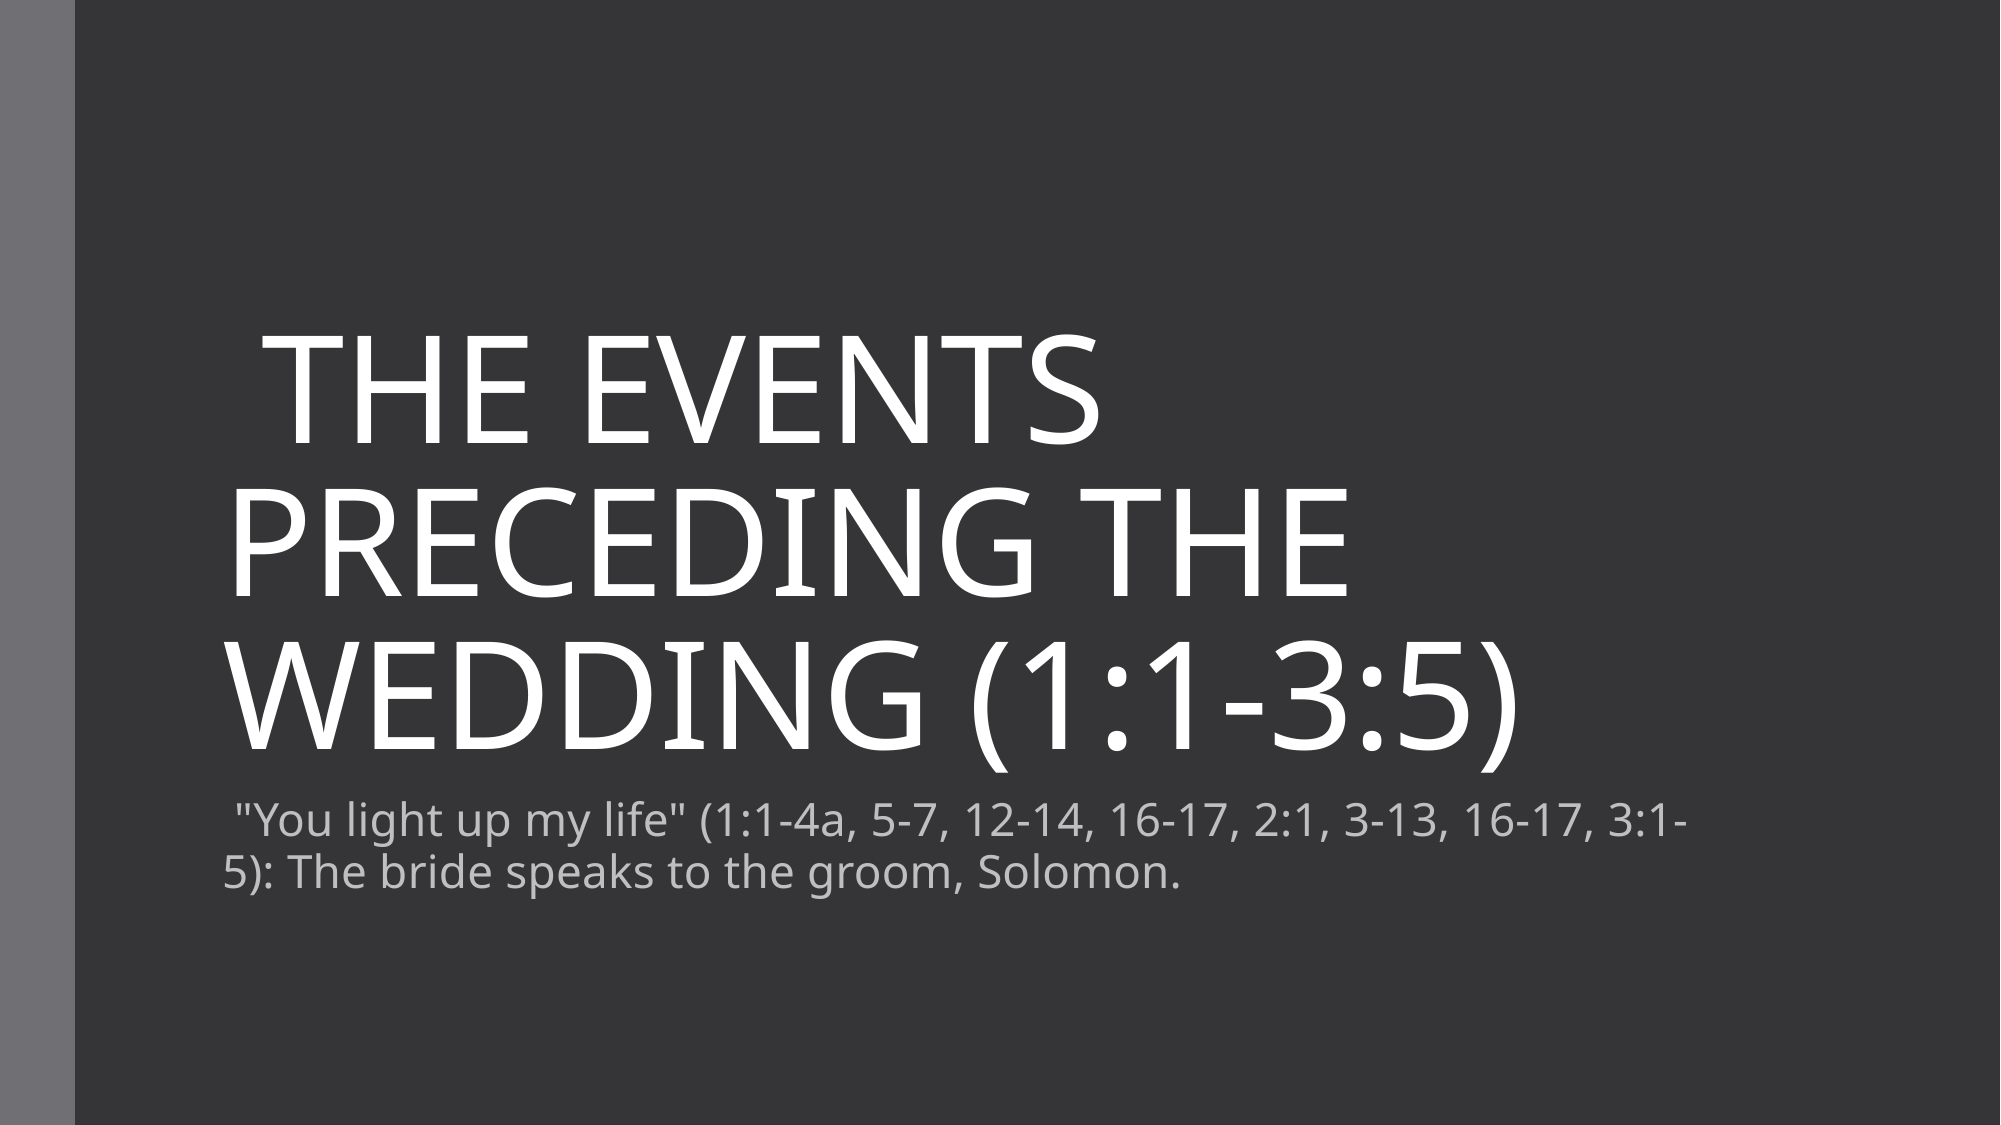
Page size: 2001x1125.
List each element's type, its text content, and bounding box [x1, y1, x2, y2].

title THE EVENTS PRECEDING THE WEDDING (1:1-3:5) [206, 124, 1752, 787]
subtitle "You light up my life" (1:1-4a, 5-7, 12-14, 16-17, 2:1, 3-13, 16-17, 3:1-5): The bride speaks to the groom, Solomon. [206, 787, 1752, 1066]
